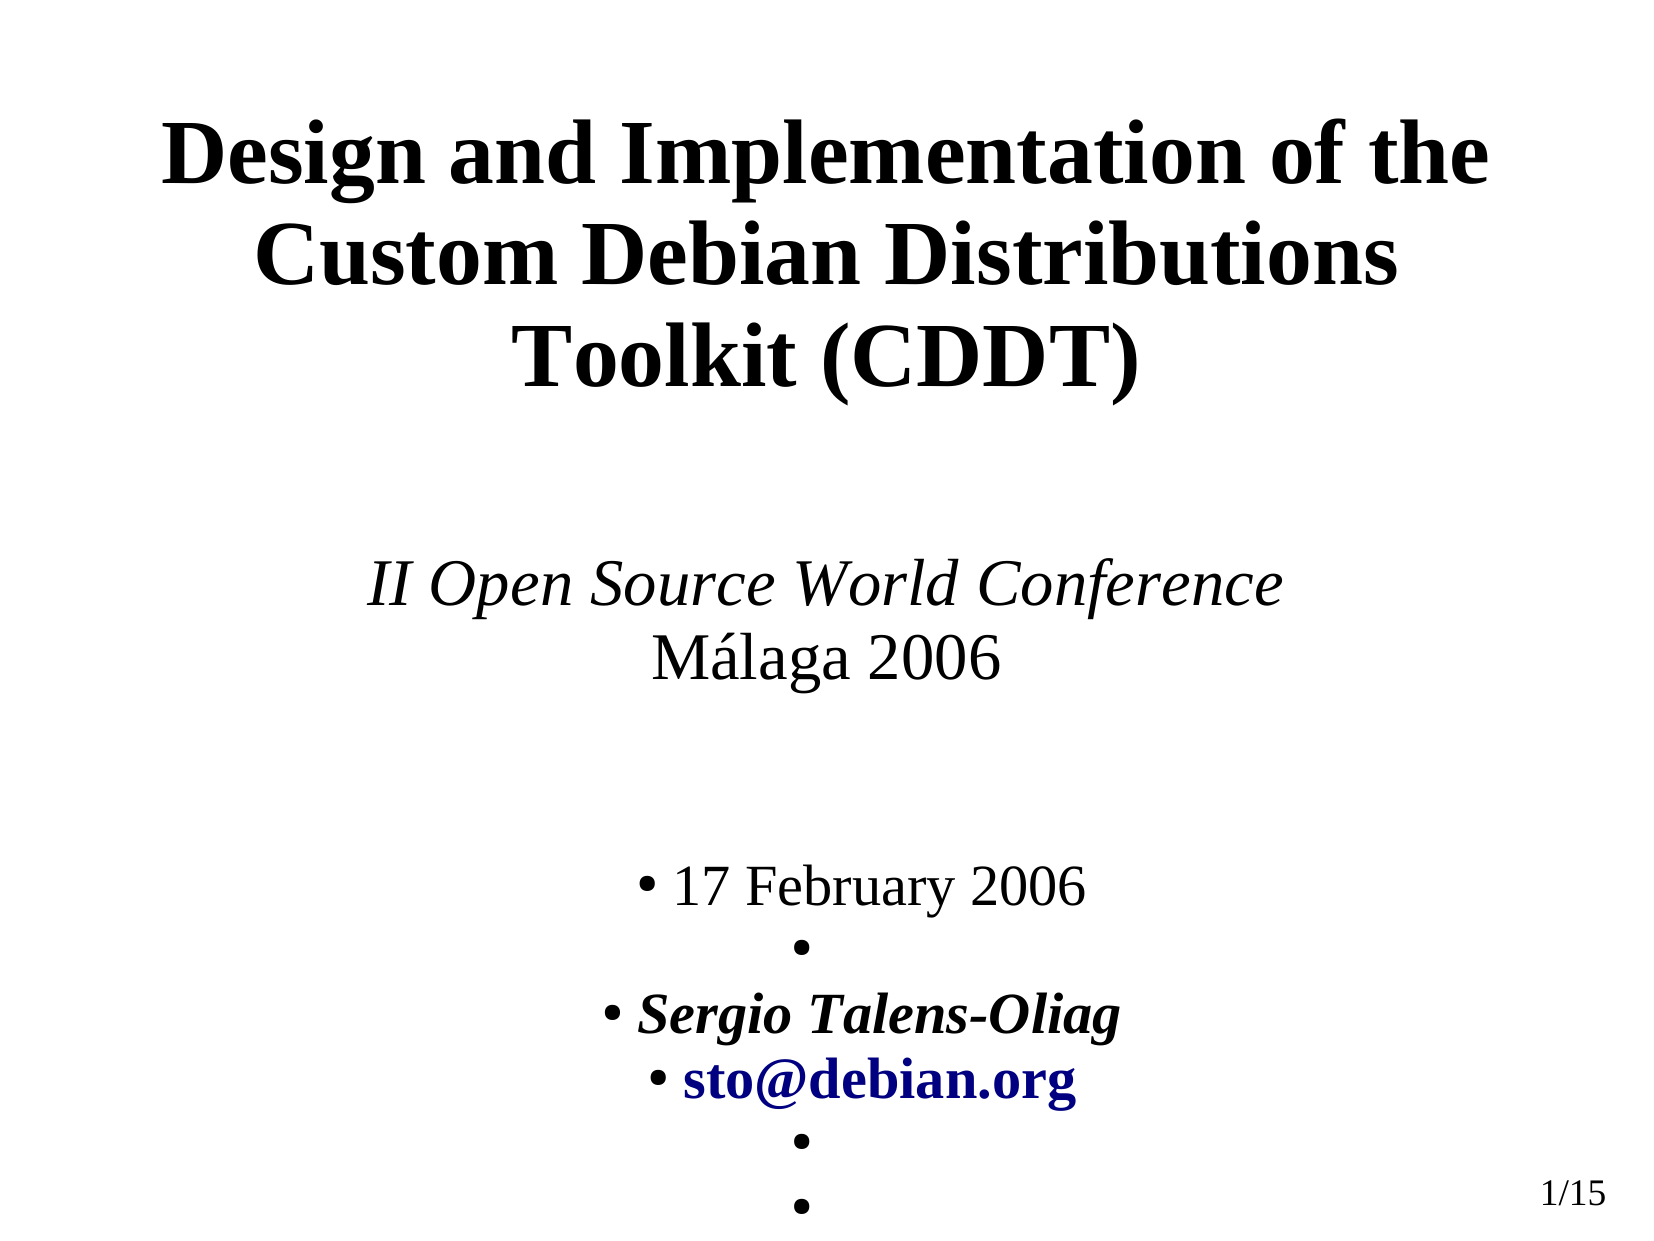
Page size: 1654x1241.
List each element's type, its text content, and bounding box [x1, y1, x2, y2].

subtitle 17 February 2006 Sergio Talens-Oliag sto@debian.org [566, 852, 1087, 1241]
text_box II Open Source World Conference Málaga 2006 [367, 546, 1286, 695]
title Design and Implementation of the Custom Debian Distributions Toolkit (CDDT) [120, 0, 1533, 407]
